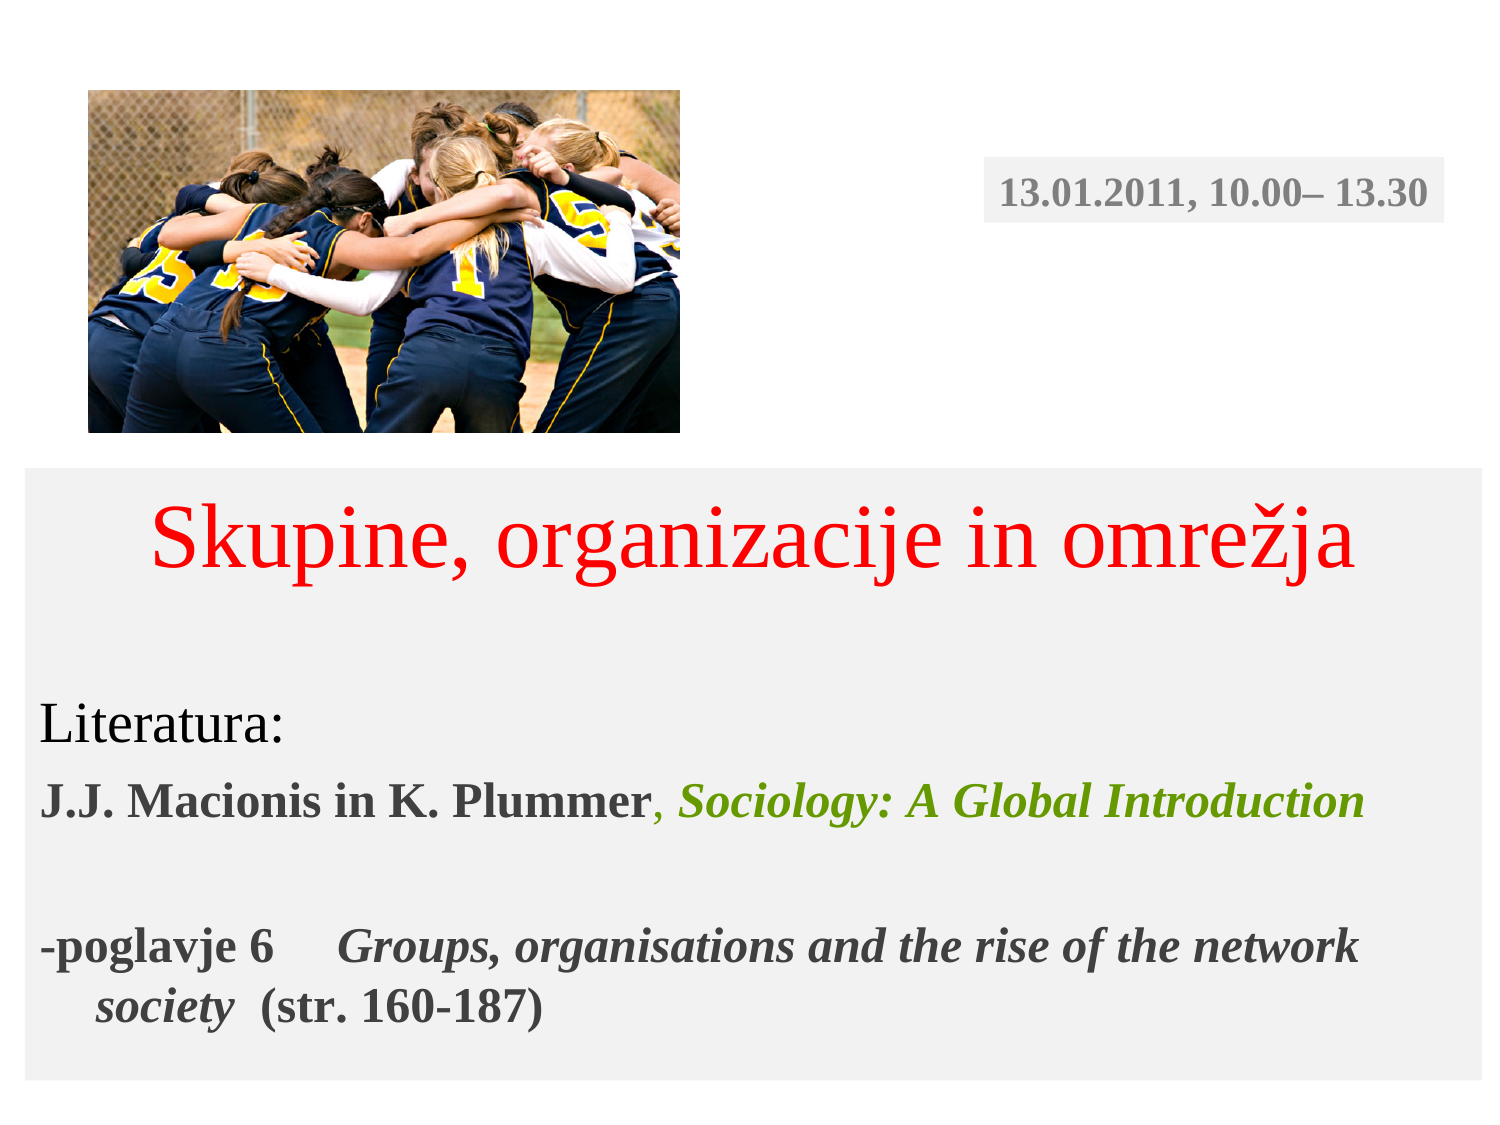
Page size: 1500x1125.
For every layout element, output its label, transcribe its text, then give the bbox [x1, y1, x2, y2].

picture [88, 90, 680, 433]
text_box 13.01.2011, 10.00– 13.30 [983, 157, 1445, 223]
text_box Skupine, organizacije in omrežja Literatura: J.J. Macionis in K. Plummer, Sociology: A Global Introduction -poglavje 6 Groups, organisations and the rise of the network society (str. 160-187) [24, 467, 1483, 1081]
